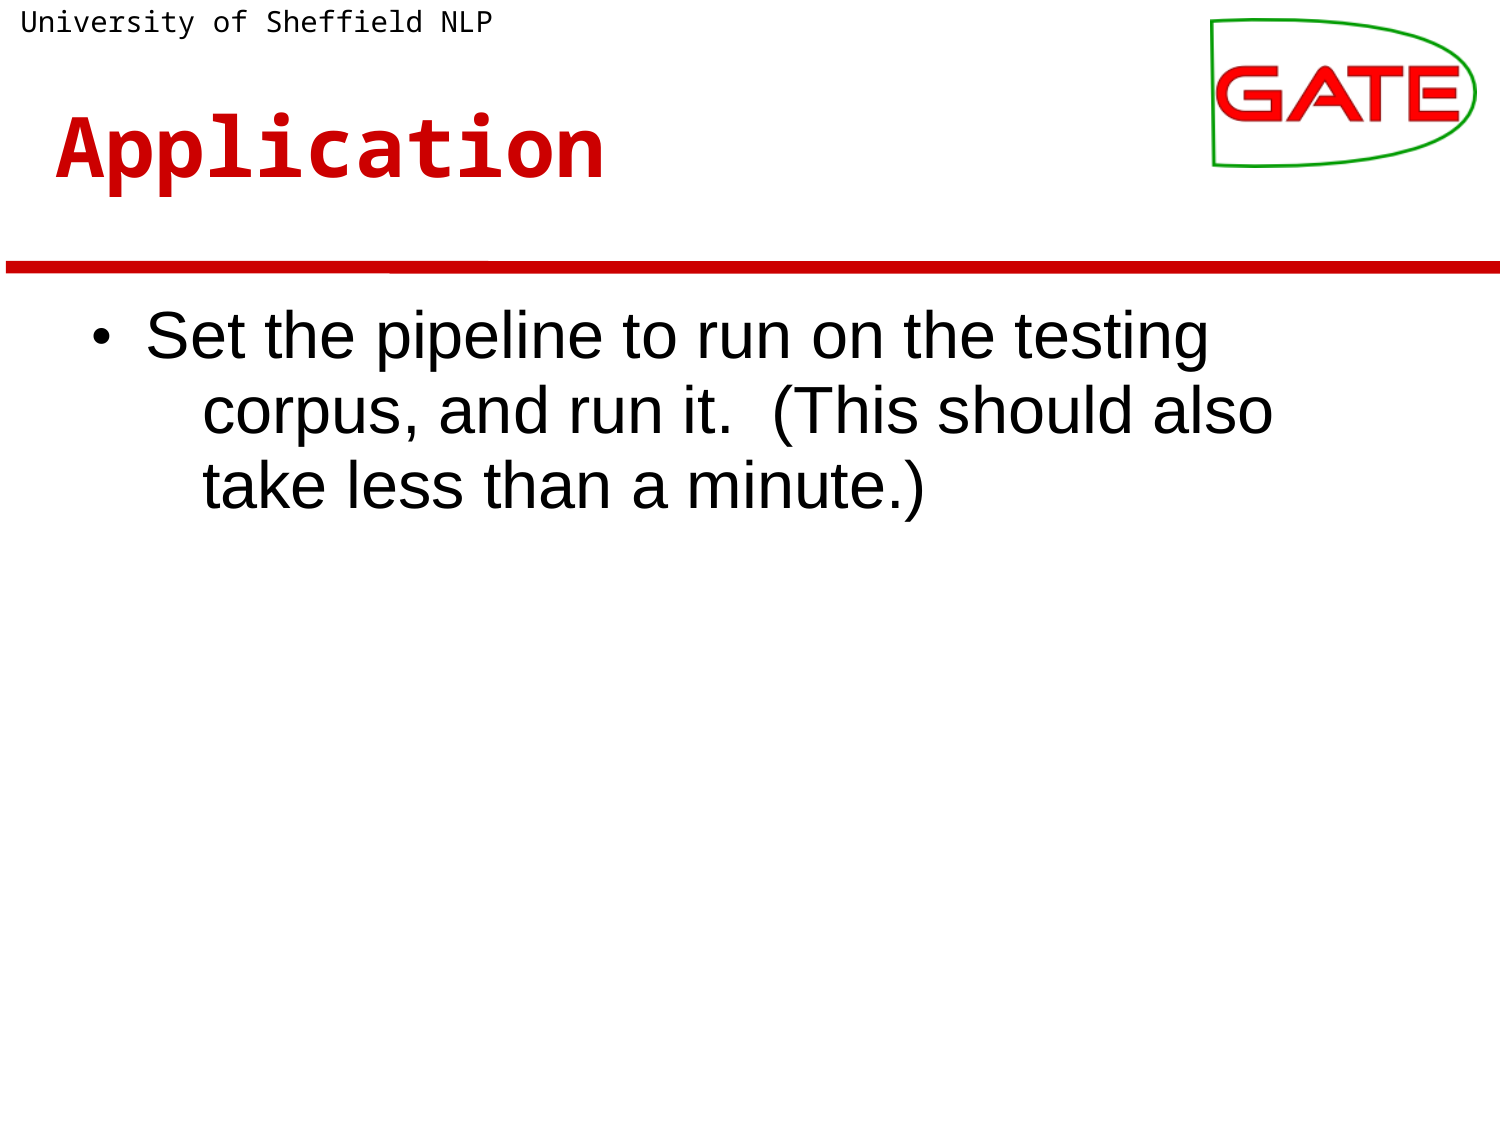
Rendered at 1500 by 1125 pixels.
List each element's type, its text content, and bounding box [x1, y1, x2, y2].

picture [1210, 18, 1477, 168]
list Set the pipeline to run on the testing corpus, and run it. (This should also take less than a minute.) [74, 290, 1425, 1034]
title Application [41, 37, 1391, 254]
